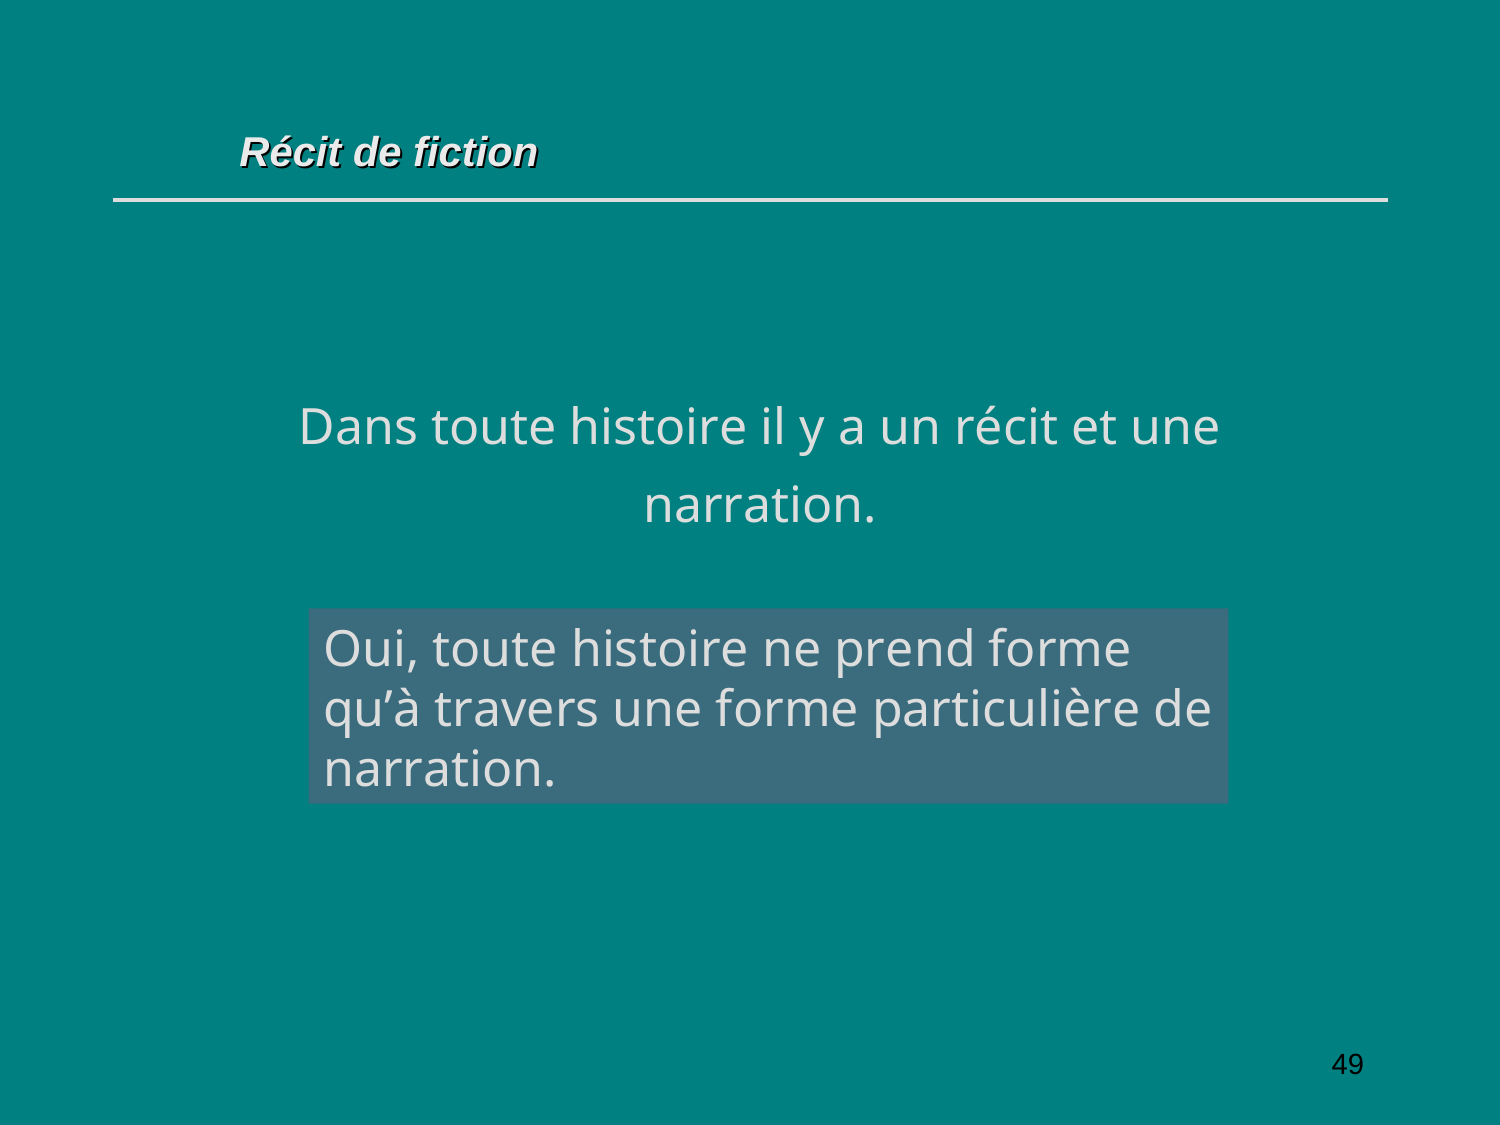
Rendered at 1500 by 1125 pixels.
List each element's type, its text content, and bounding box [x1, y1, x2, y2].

text_box Récit de fiction [224, 116, 554, 183]
text_box Dans toute histoire il y a un récit et une narration. Vrai Faux ? [182, 368, 1338, 723]
text_box Oui, toute histoire ne prend forme qu’à travers une forme particulière de narration. [308, 608, 1229, 804]
